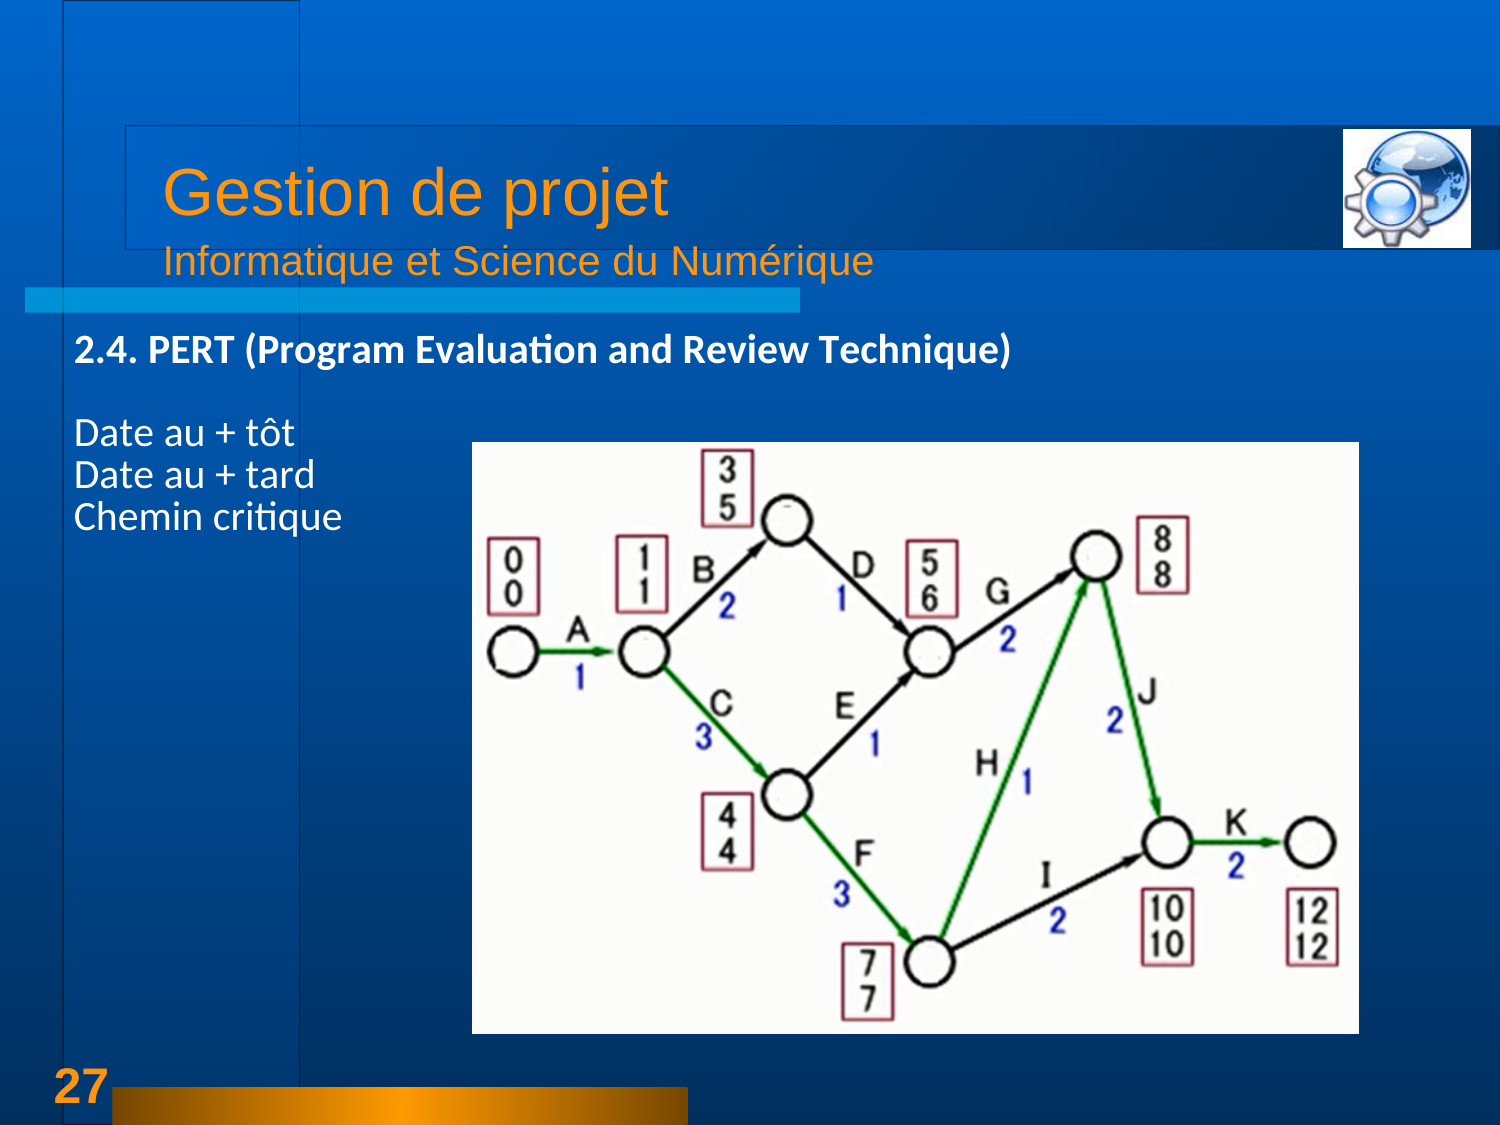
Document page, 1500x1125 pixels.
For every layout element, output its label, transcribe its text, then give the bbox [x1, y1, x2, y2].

text_box 2.4. PERT (Program Evaluation and Review Technique) Date au + tôt Date au + tard Chemin critique [59, 324, 1477, 595]
picture [472, 442, 1359, 1034]
picture [1343, 129, 1471, 248]
